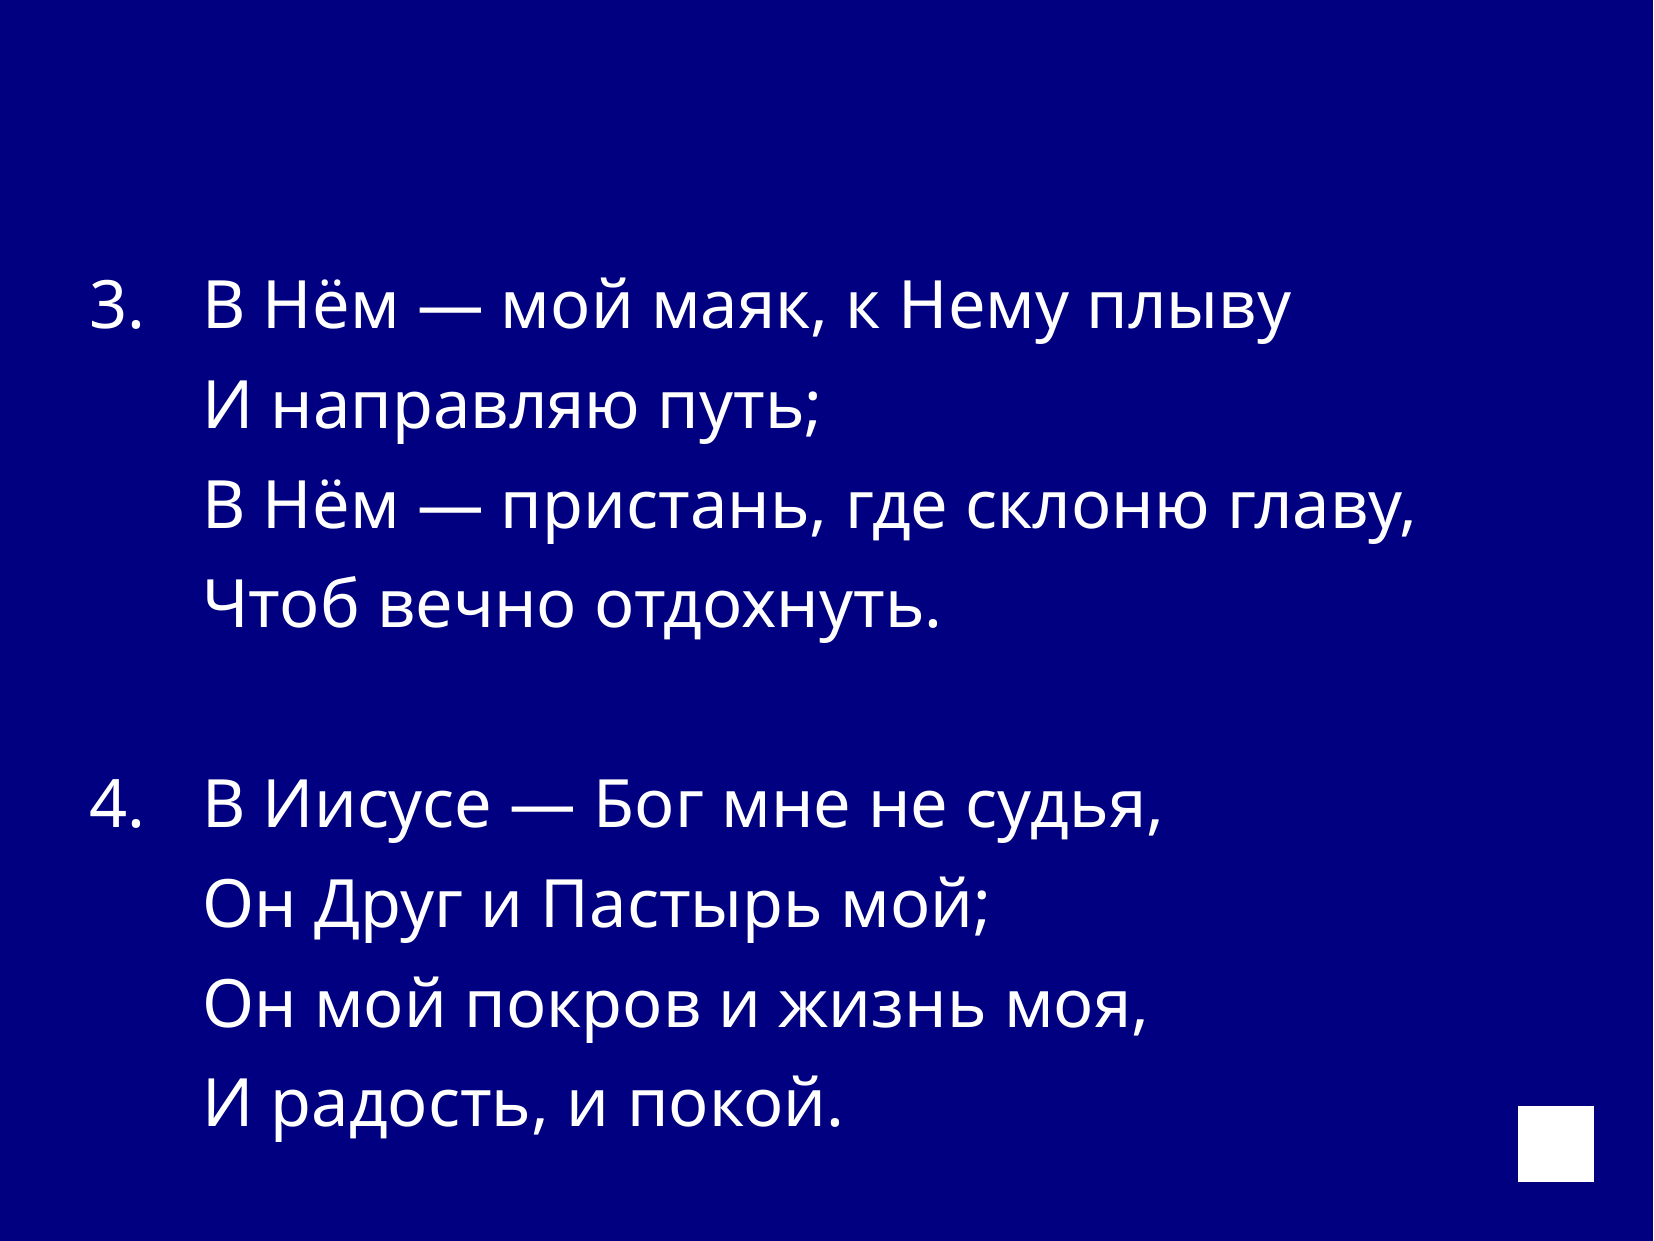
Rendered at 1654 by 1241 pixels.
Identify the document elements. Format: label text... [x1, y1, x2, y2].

text_box 3. В Нём — мой маяк, к Нему плыву И направляю путь; В Нём — пристань, где склоню главу, Чтоб вечно отдохнуть. 4. В Иисусе — Бог мне не судья, Он Друг и Пастырь мой; Он мой покров и жизнь моя, И радость, и покой. [75, 150, 1576, 1163]
text_box [1518, 1106, 1594, 1182]
